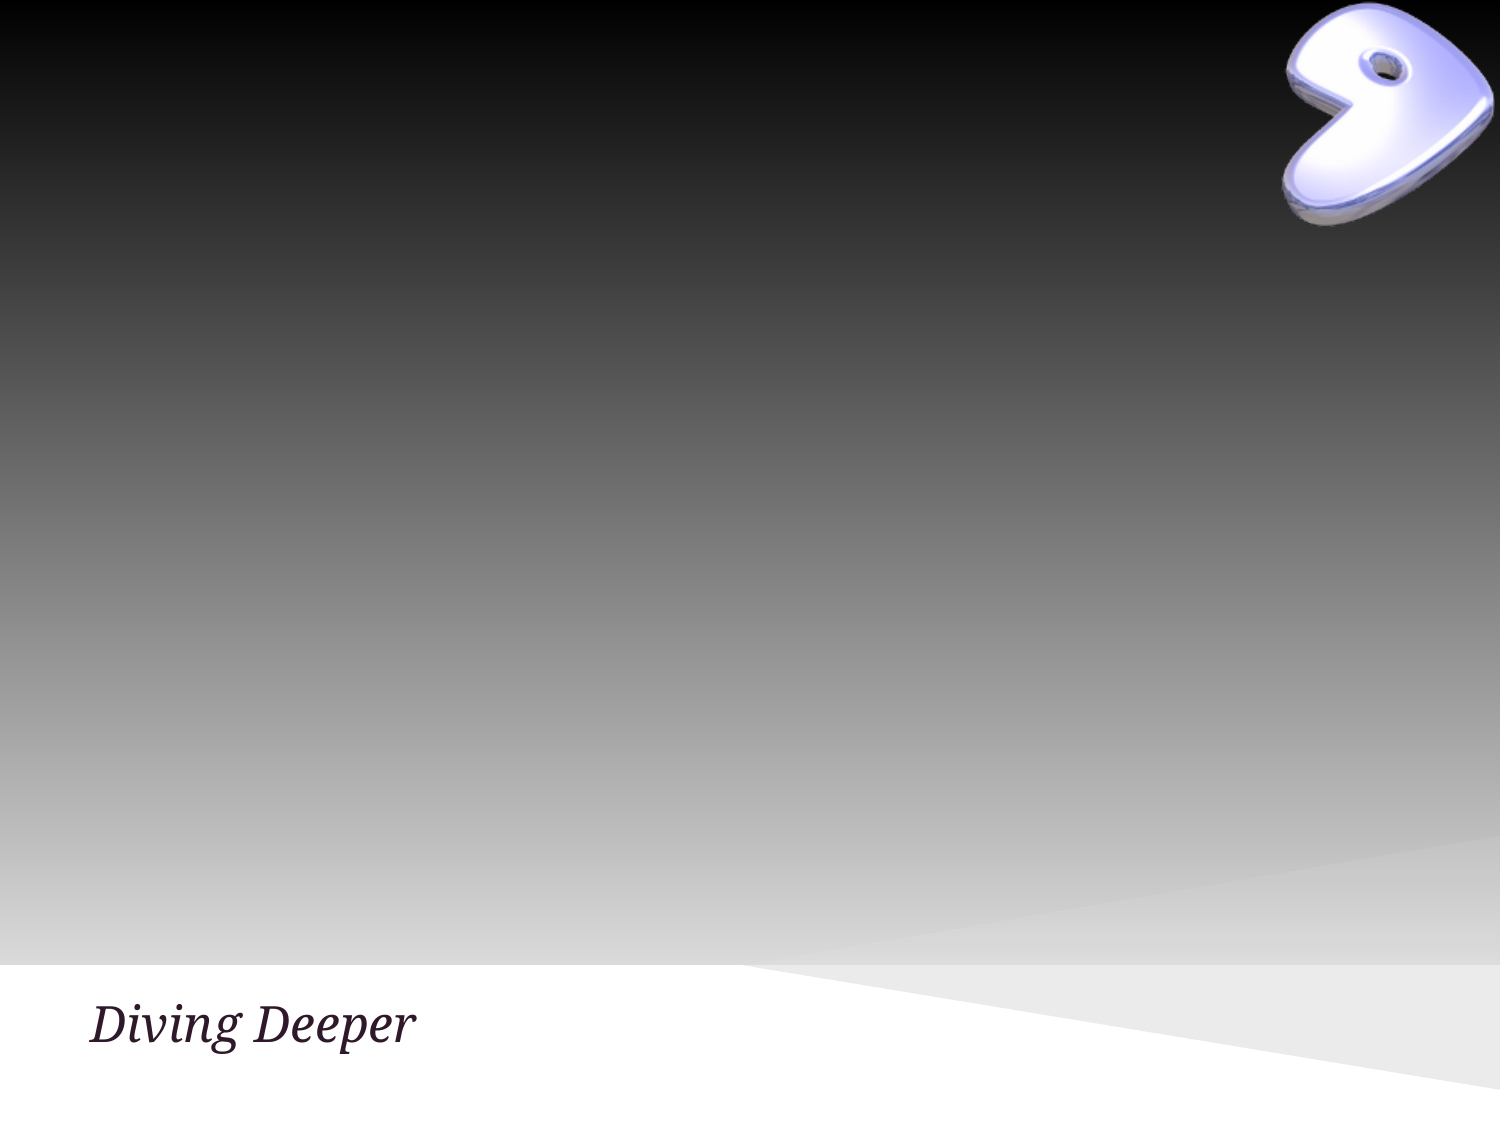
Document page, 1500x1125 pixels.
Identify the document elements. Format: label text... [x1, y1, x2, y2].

picture [1271, 0, 1500, 233]
list Diving Deeper [75, 967, 1425, 1078]
